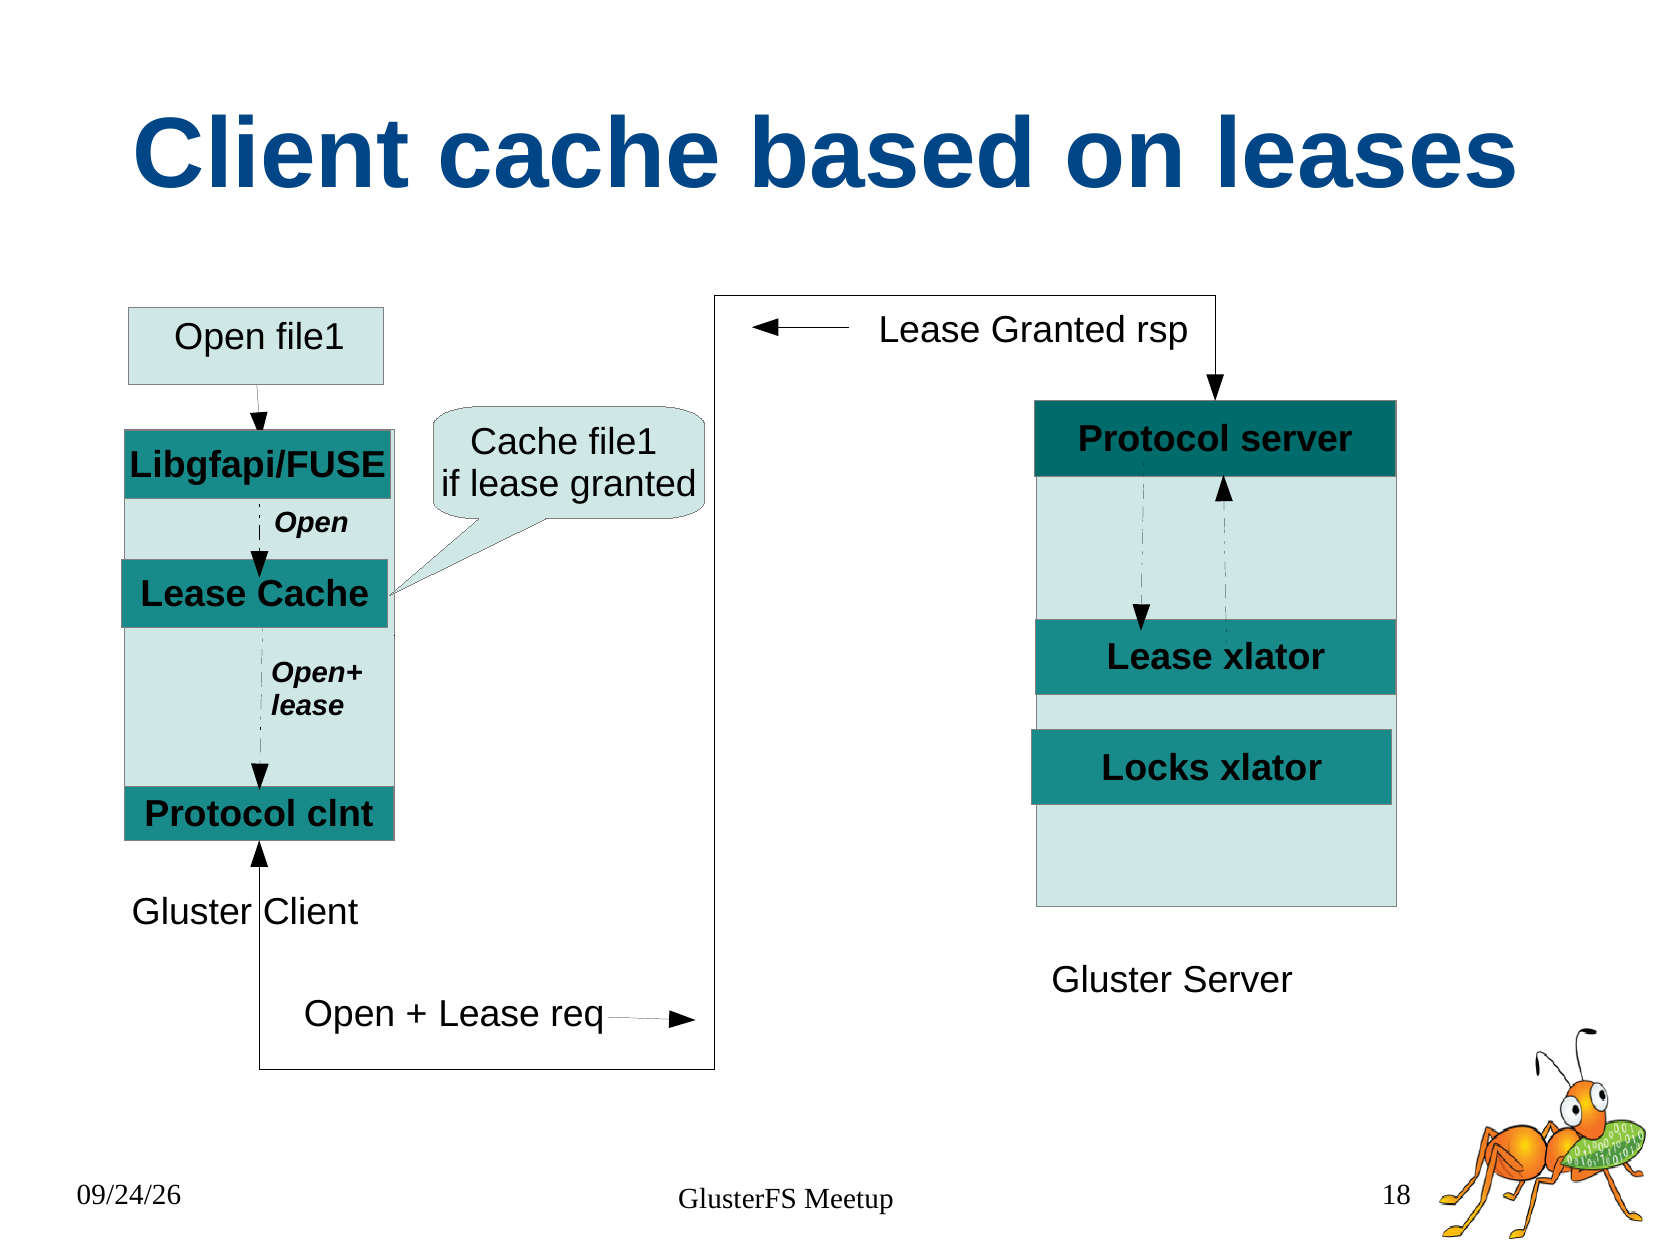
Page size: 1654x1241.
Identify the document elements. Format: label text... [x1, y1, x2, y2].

text_box Lease Granted rsp [863, 300, 1218, 400]
text_box [1036, 400, 1397, 907]
text_box Open + Lease req [288, 985, 643, 1043]
text_box [128, 365, 384, 385]
text_box [124, 429, 395, 841]
text_box Protocol clnt [124, 786, 394, 841]
picture [1436, 1027, 1648, 1241]
title Client cache based on leases [82, 49, 1571, 257]
text_box Open [259, 498, 372, 546]
text_box Open+ lease [256, 648, 378, 729]
text_box Libgfapi/FUSE [124, 430, 391, 499]
text_box Locks xlator [1031, 729, 1392, 805]
text_box Open file1 [113, 307, 406, 365]
text_box Gluster Server [1036, 951, 1397, 1009]
text_box Cache file1 if lease granted [389, 406, 705, 596]
text_box Gluster Client [116, 883, 477, 941]
text_box Lease xlator [1035, 619, 1396, 695]
text_box Protocol server [1034, 400, 1396, 477]
text_box Lease Cache [121, 559, 388, 628]
